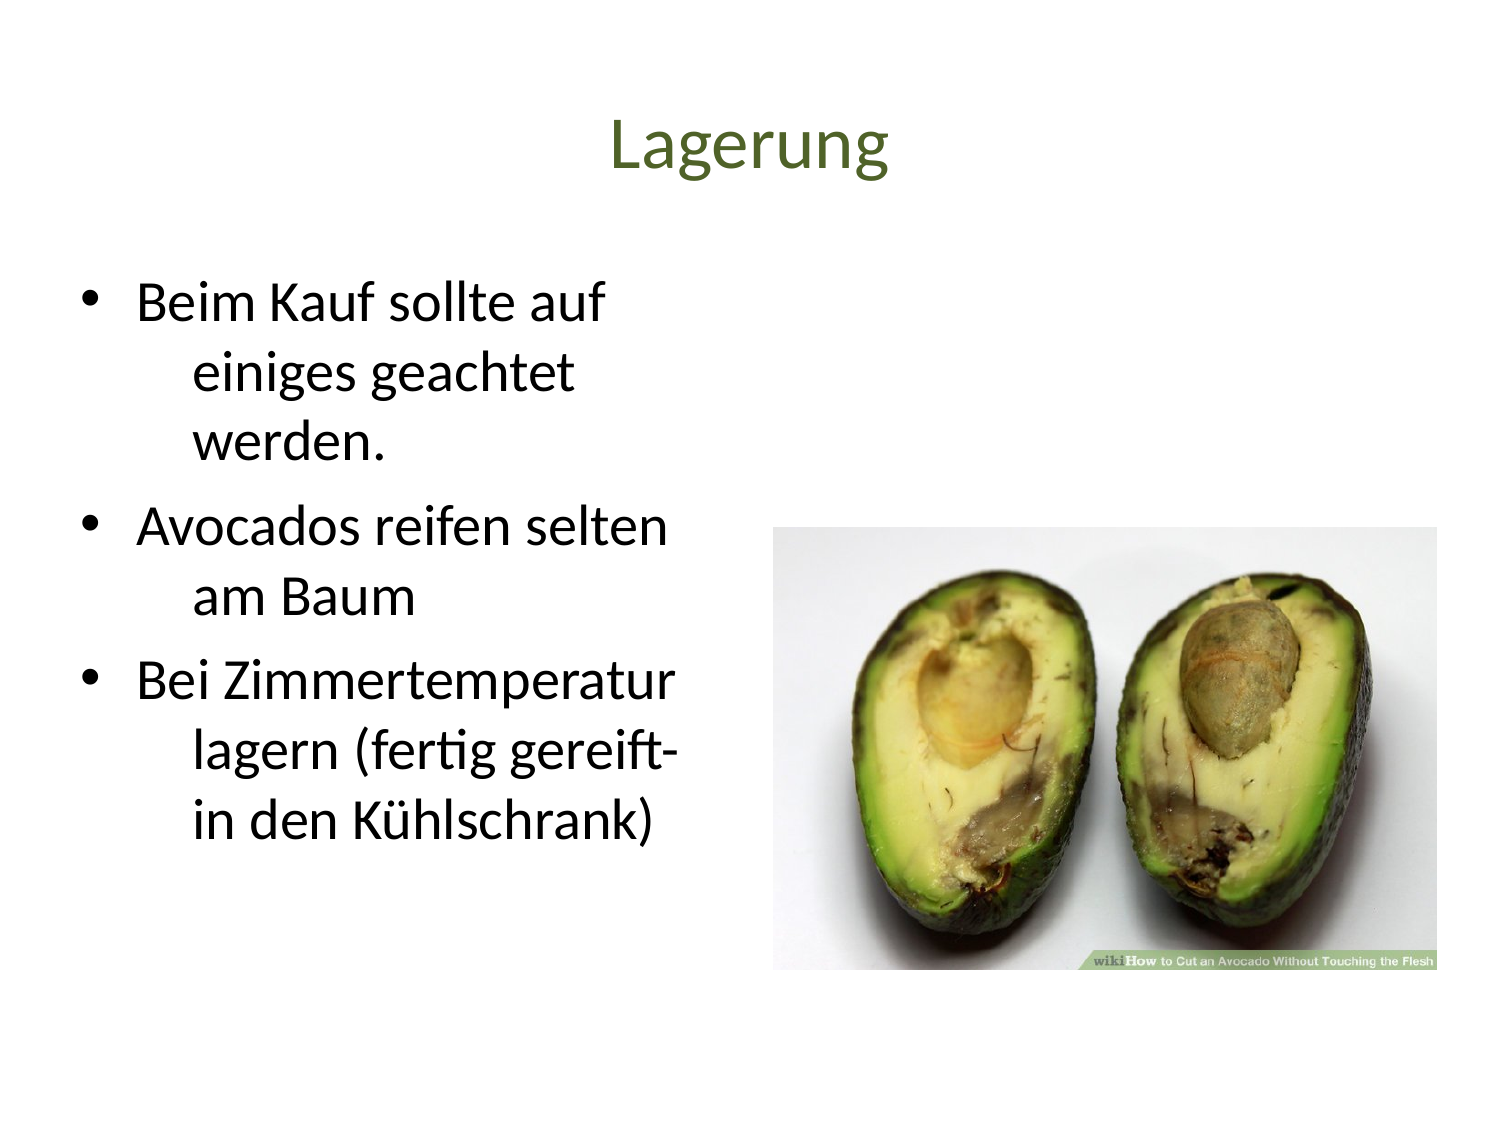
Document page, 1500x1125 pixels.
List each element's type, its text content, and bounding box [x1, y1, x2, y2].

list Beim Kauf sollte auf einiges geachtet werden. Avocados reifen selten am Baum Bei Zimmertemperatur lagern (fertig gereift- in den Kühlschrank) [64, 255, 728, 1005]
picture [773, 527, 1437, 970]
title Lagerung [75, 45, 1426, 233]
